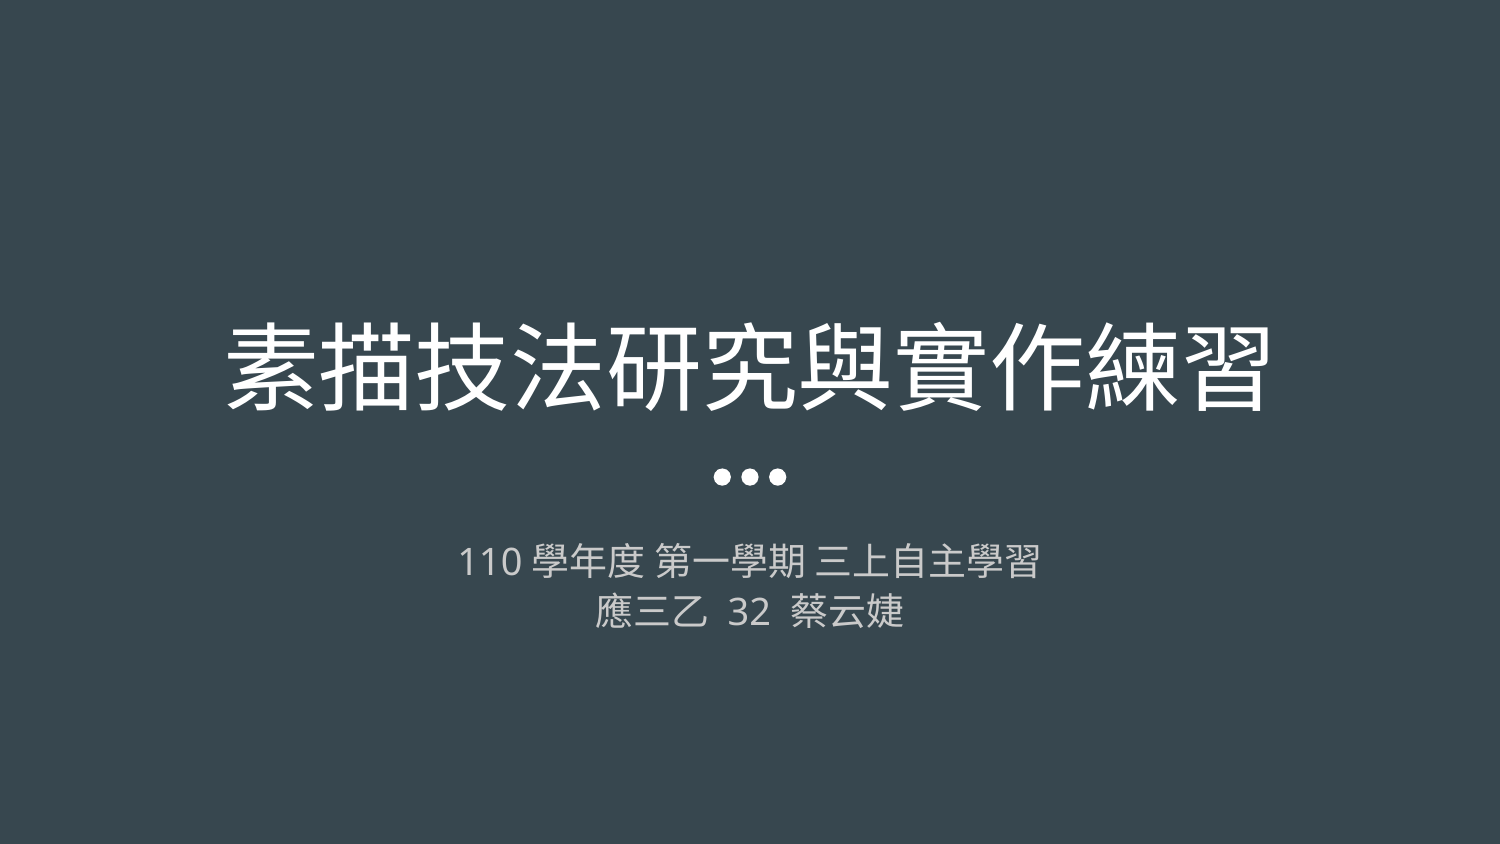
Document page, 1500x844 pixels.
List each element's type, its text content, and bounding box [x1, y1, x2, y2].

title 素描技法研究與實作練習 [110, 162, 1390, 447]
subtitle 110學年度 第一學期 三上自主學習 應三乙 32 蔡云婕 [110, 520, 1390, 651]
